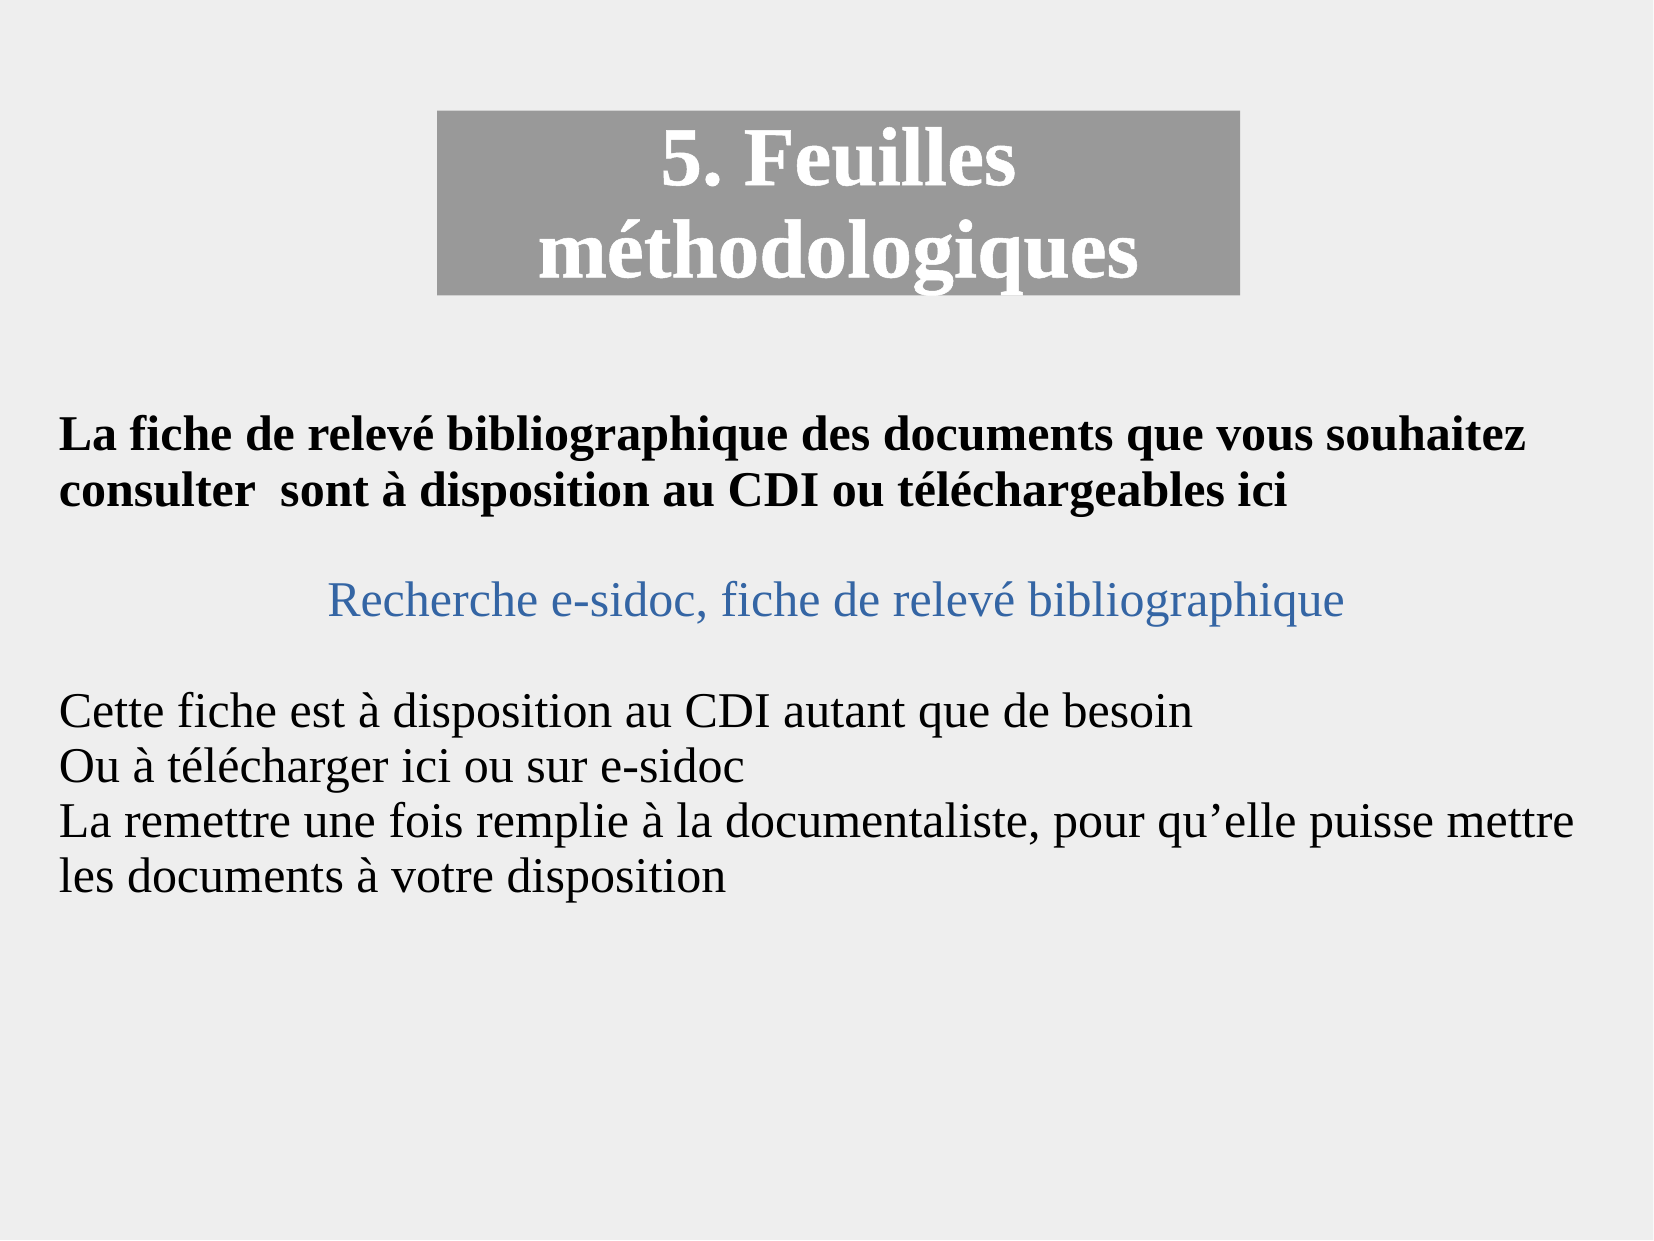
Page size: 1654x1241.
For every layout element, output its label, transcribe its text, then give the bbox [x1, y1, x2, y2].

text_box La fiche de relevé bibliographique des documents que vous souhaitez consulter sont à disposition au CDI ou téléchargeables ici Recherche e-sidoc, fiche de relevé bibliographique Cette fiche est à disposition au CDI autant que de besoin Ou à télécharger ici ou sur e-sidoc La remettre une fois remplie à la documentaliste, pour qu’elle puisse mettre les documents à votre disposition [44, 398, 1629, 981]
title 5. Feuilles méthodologiques [437, 110, 1241, 296]
